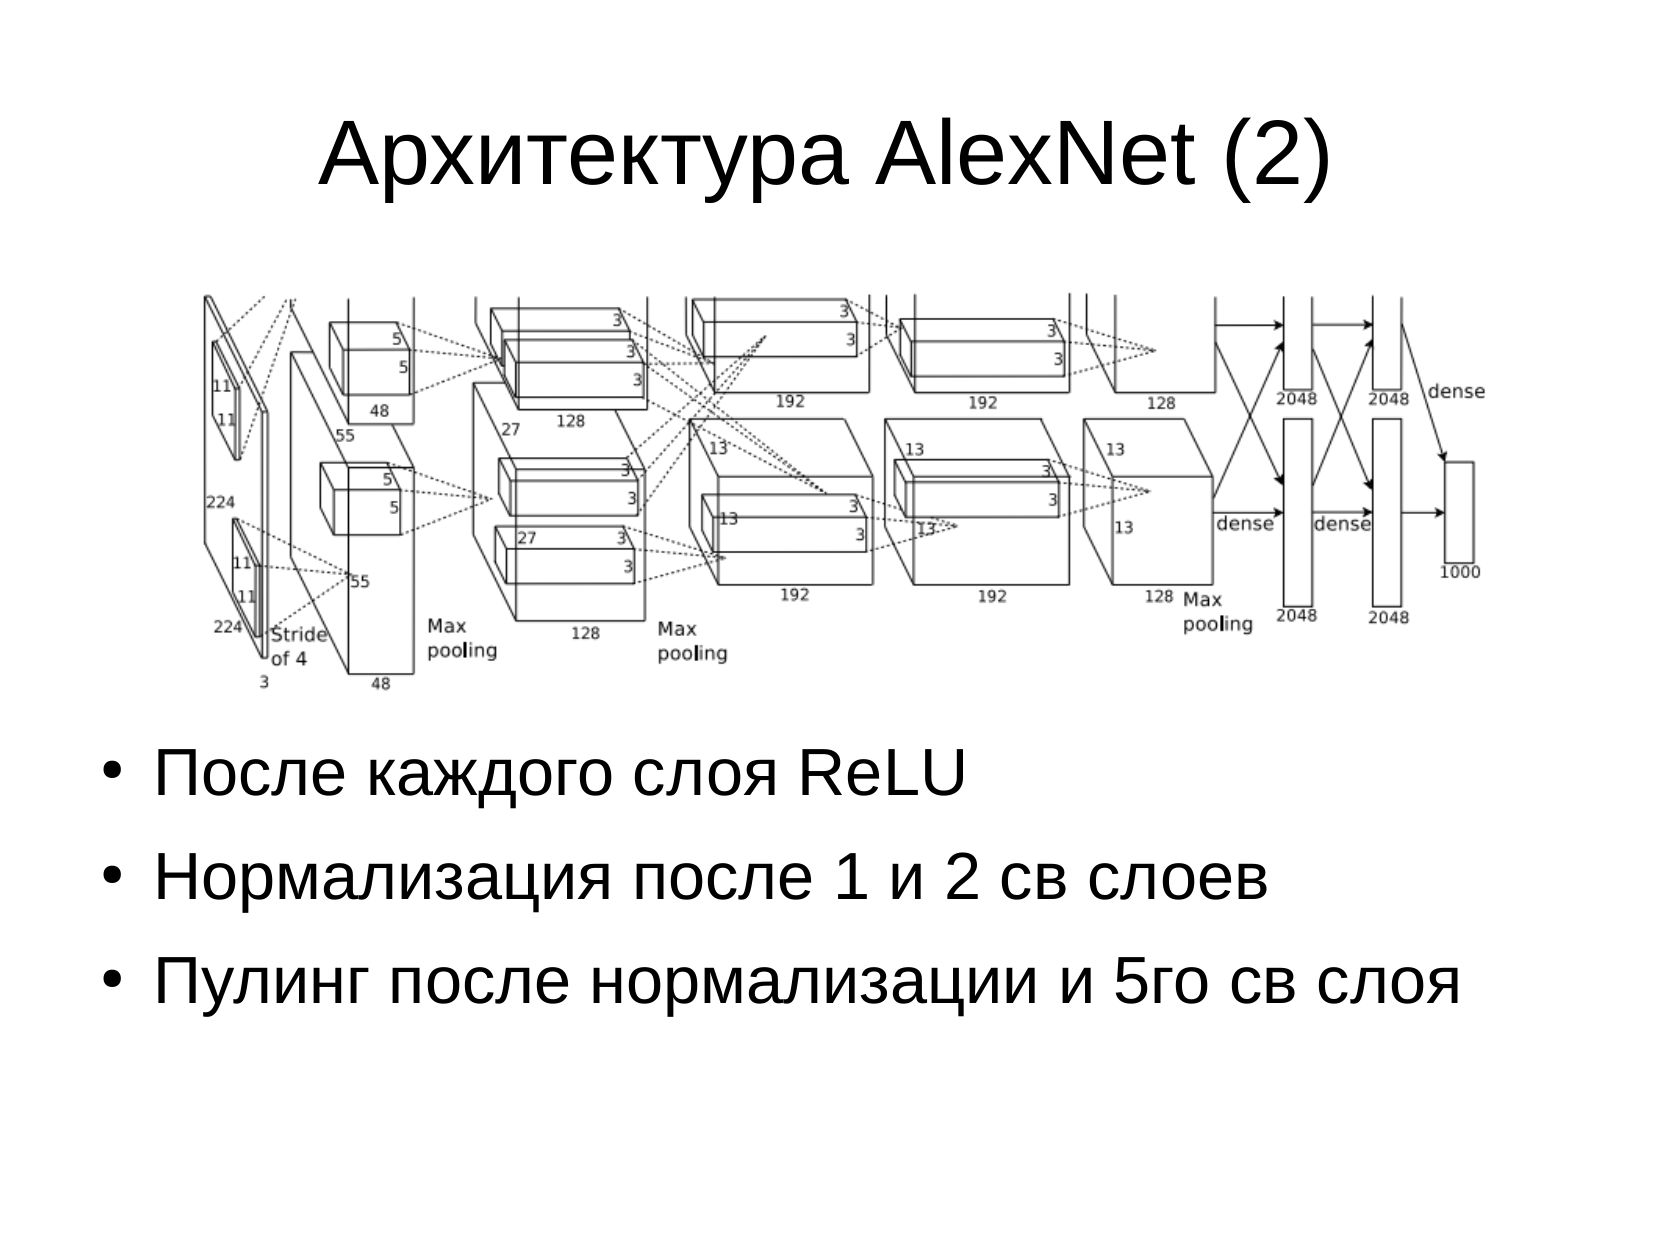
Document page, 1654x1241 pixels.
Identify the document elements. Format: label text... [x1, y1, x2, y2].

list После каждого слоя ReLU Нормализация после 1 и 2 св слоев Пулинг после нормализации и 5го св слоя [82, 734, 1571, 1039]
title Архитектура AlexNet (2) [82, 49, 1571, 257]
picture [165, 234, 1488, 722]
